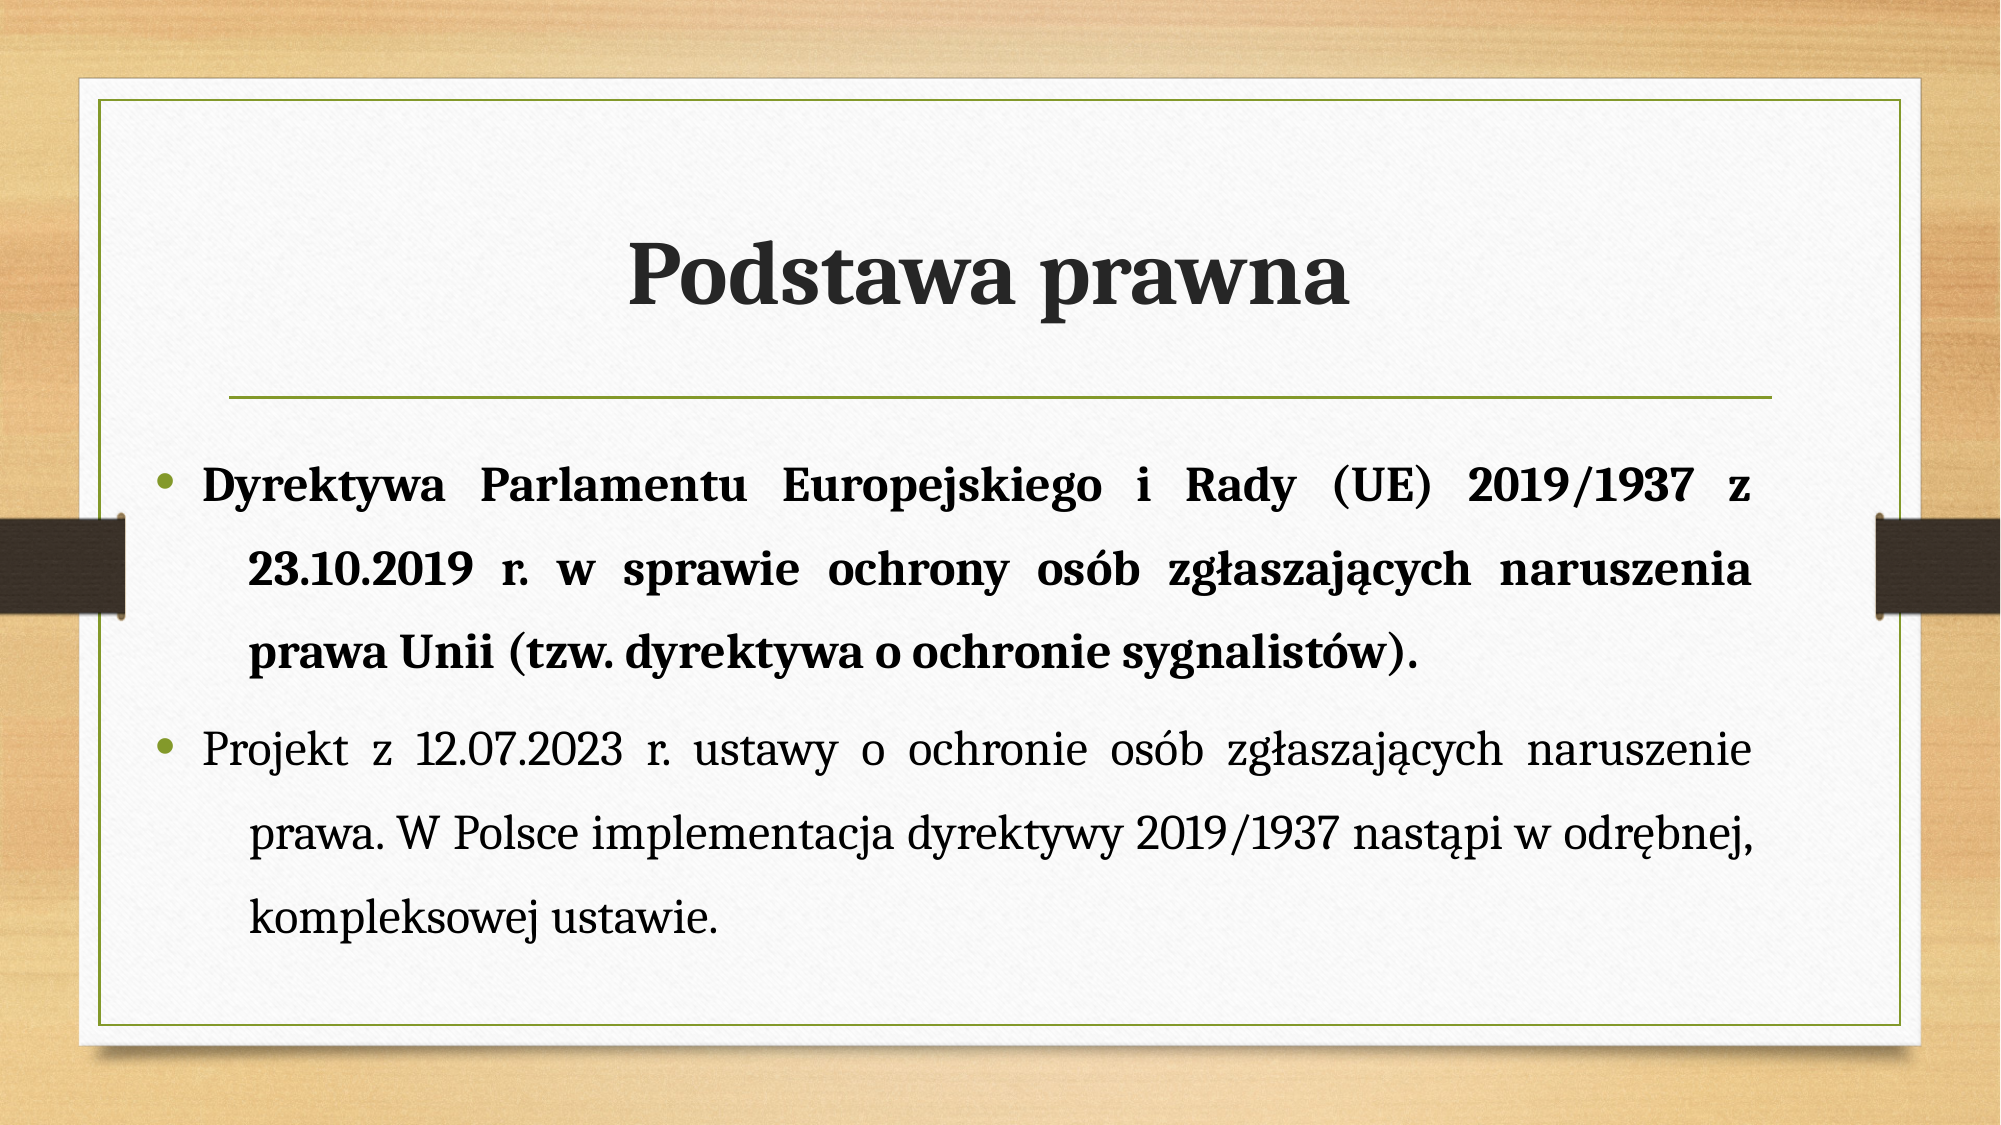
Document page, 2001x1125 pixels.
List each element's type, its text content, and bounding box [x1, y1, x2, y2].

title Podstawa prawna [212, 161, 1788, 376]
list Dyrektywa Parlamentu Europejskiego i Rady (UE) 2019/1937 z 23.10.2019 r. w sprawie ochrony osób zgłaszających naruszenia prawa Unii (tzw. dyrektywa o ochronie sygnalistów). Projekt z 12.07.2023 r. ustawy o ochronie osób zgłaszających naruszenie prawa. W Polsce implementacja dyrektywy 2019/1937 nastąpi w odrębnej, kompleksowej ustawie. [140, 419, 1788, 964]
